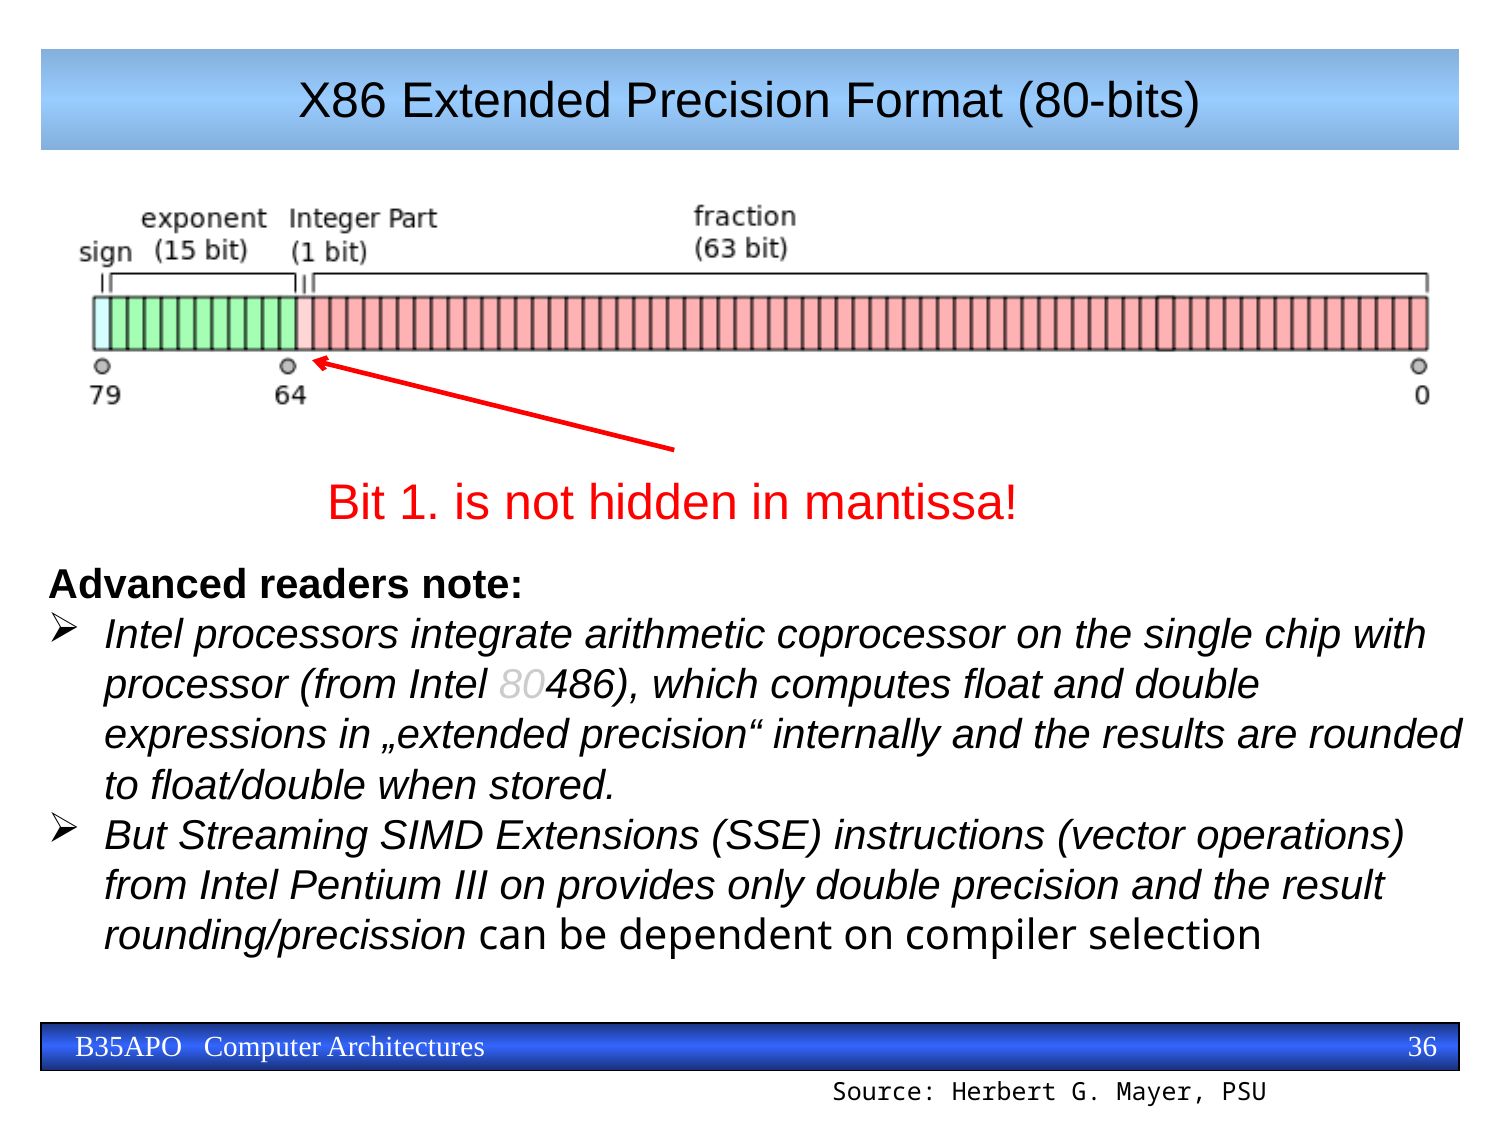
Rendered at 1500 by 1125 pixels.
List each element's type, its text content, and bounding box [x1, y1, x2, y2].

text_box [312, 360, 675, 451]
picture [53, 196, 1482, 431]
text_box Advanced readers note: Intel processors integrate arithmetic coprocessor on the single chip with processor (from Intel 80486), which computes float and double expressions in „extended precision“ internally and the results are rounded to float/double when stored. But Streaming SIMD Extensions (SSE) instructions (vector operations) from Intel Pentium III on provides only double precision and the result rounding/precission can be dependent on compiler selection [33, 549, 1482, 965]
text_box Bit 1. is not hidden in mantissa! [312, 462, 1034, 538]
text_box Source: Herbert G. Mayer, PSU [501, 1068, 1282, 1114]
title X86 Extended Precision Format (80-bits) [41, 49, 1459, 150]
